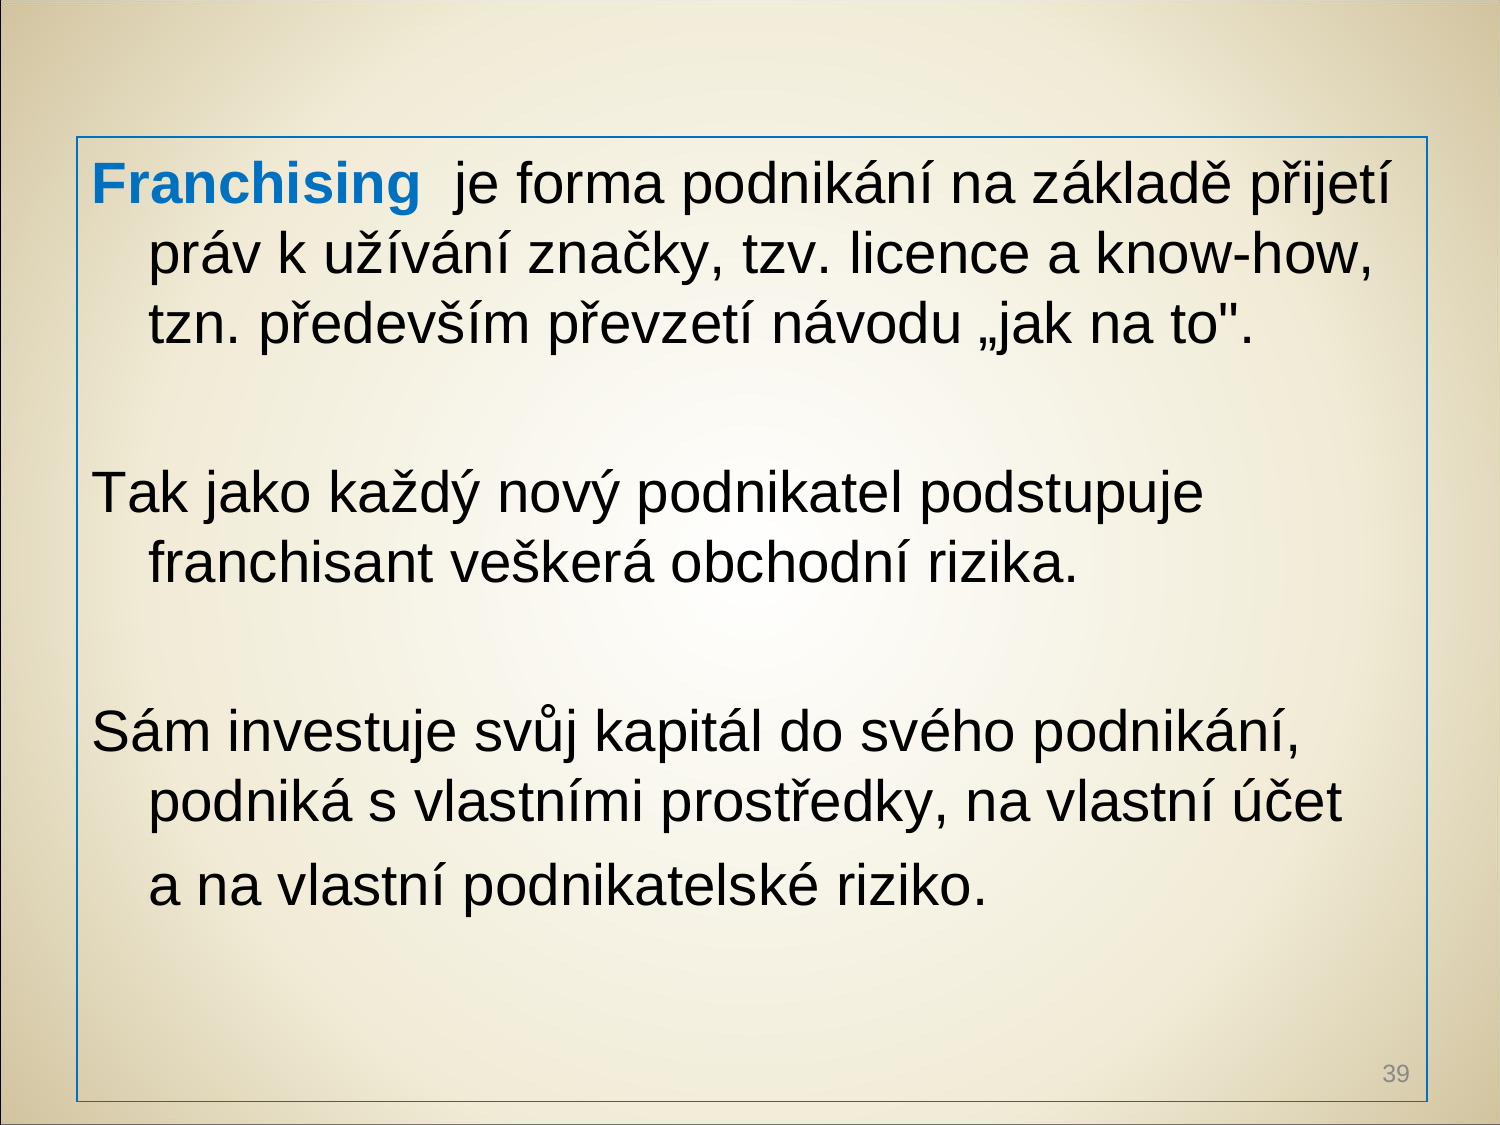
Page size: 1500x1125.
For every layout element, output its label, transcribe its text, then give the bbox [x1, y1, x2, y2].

text_box <číslo> [1074, 1042, 1426, 1103]
list Franchising je forma podnikání na základě přijetí práv k užívání značky, tzv. licence a know-how, tzn. především převzetí návodu „jak na to". Tak jako každý nový podnikatel podstupuje franchisant veškerá obchodní rizika. Sám investuje svůj kapitál do svého podnikání, podniká s vlastními prostředky, na vlastní účet a na vlastní podnikatelské riziko. [76, 137, 1427, 1102]
picture [0, 0, 1500, 1125]
